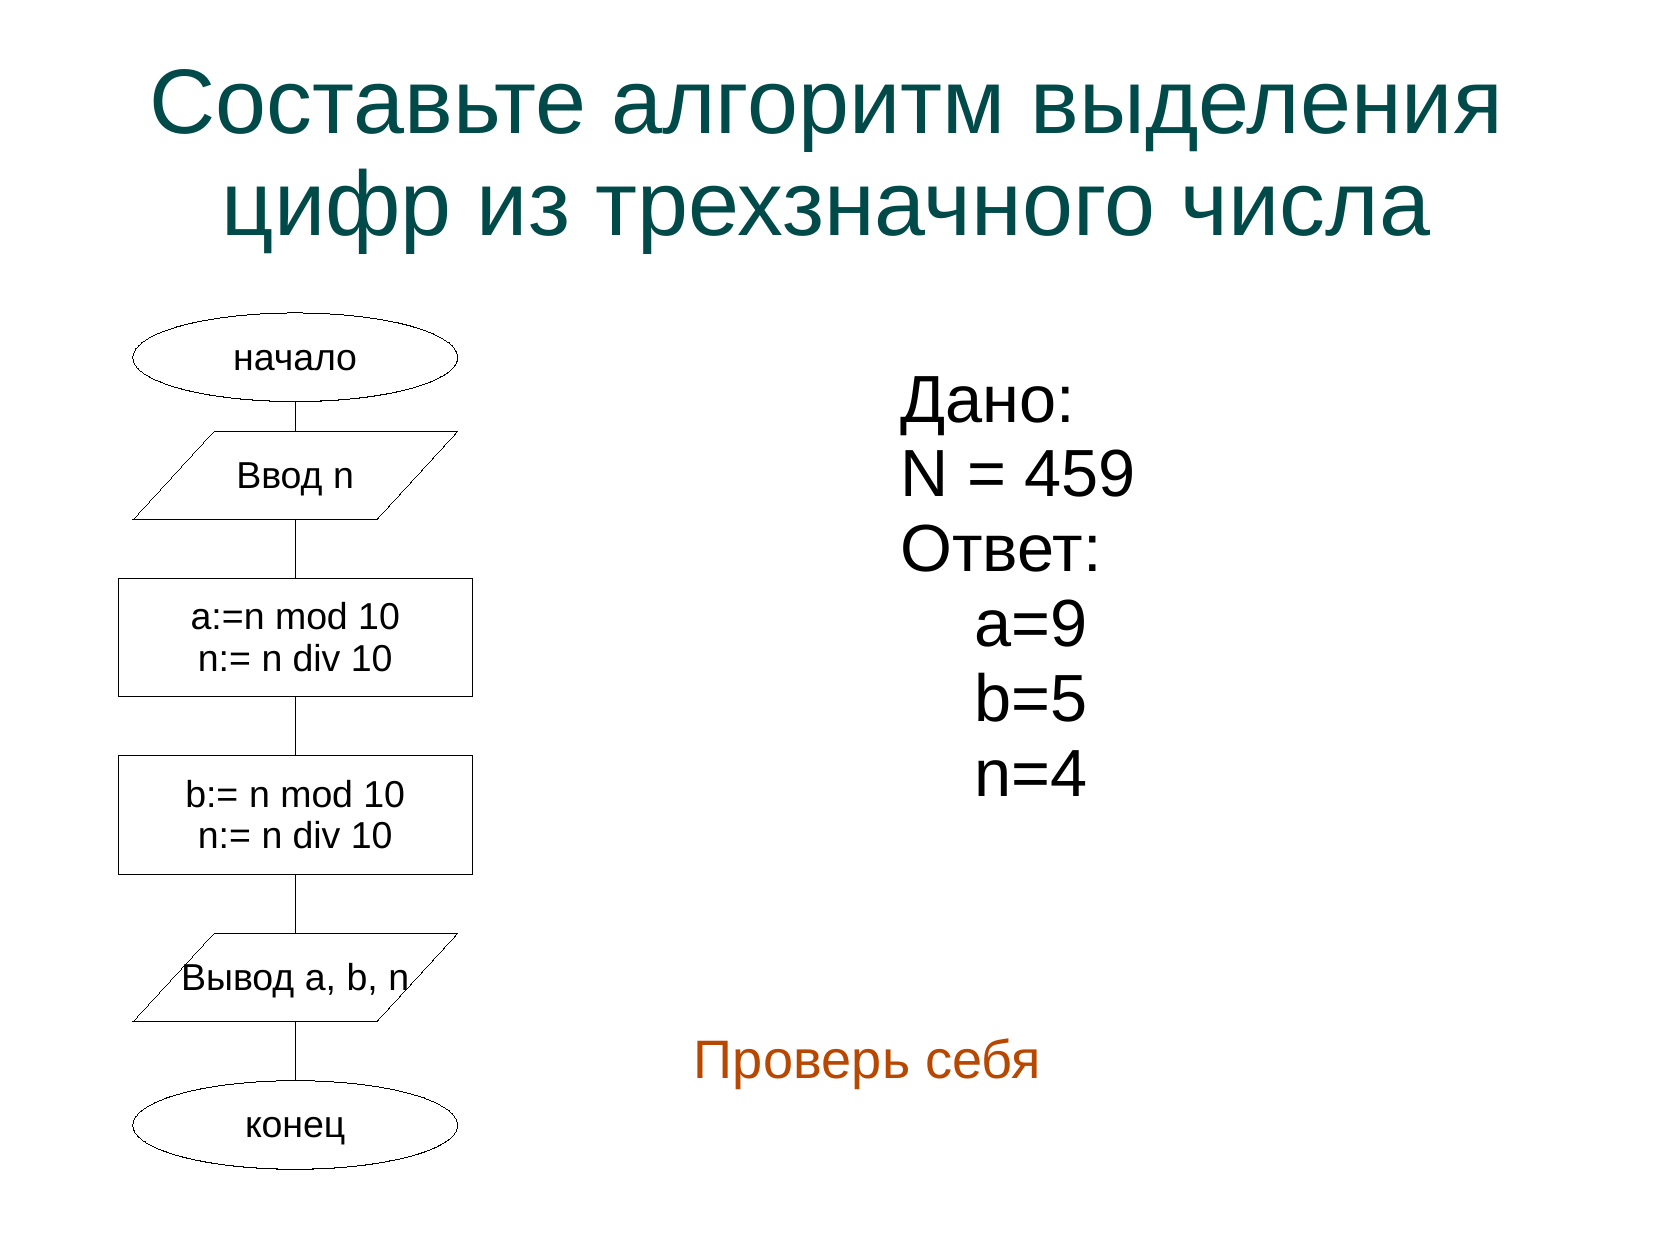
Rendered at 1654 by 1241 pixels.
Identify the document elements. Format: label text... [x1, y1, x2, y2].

text_box Ввод n [132, 431, 458, 520]
text_box b:= n mod 10 n:= n div 10 [118, 755, 473, 875]
text_box Проверь себя [679, 1021, 1093, 1098]
text_box начало [132, 312, 458, 402]
text_box Дано: N = 459 Ответ: a=9 b=5 n=4 [885, 354, 1388, 893]
text_box a:=n mod 10 n:= n div 10 [118, 578, 473, 697]
text_box Вывод a, b, n [132, 933, 458, 1022]
title Составьте алгоритм выделения цифр из трехзначного числа [82, 49, 1571, 257]
text_box конец [132, 1080, 458, 1170]
